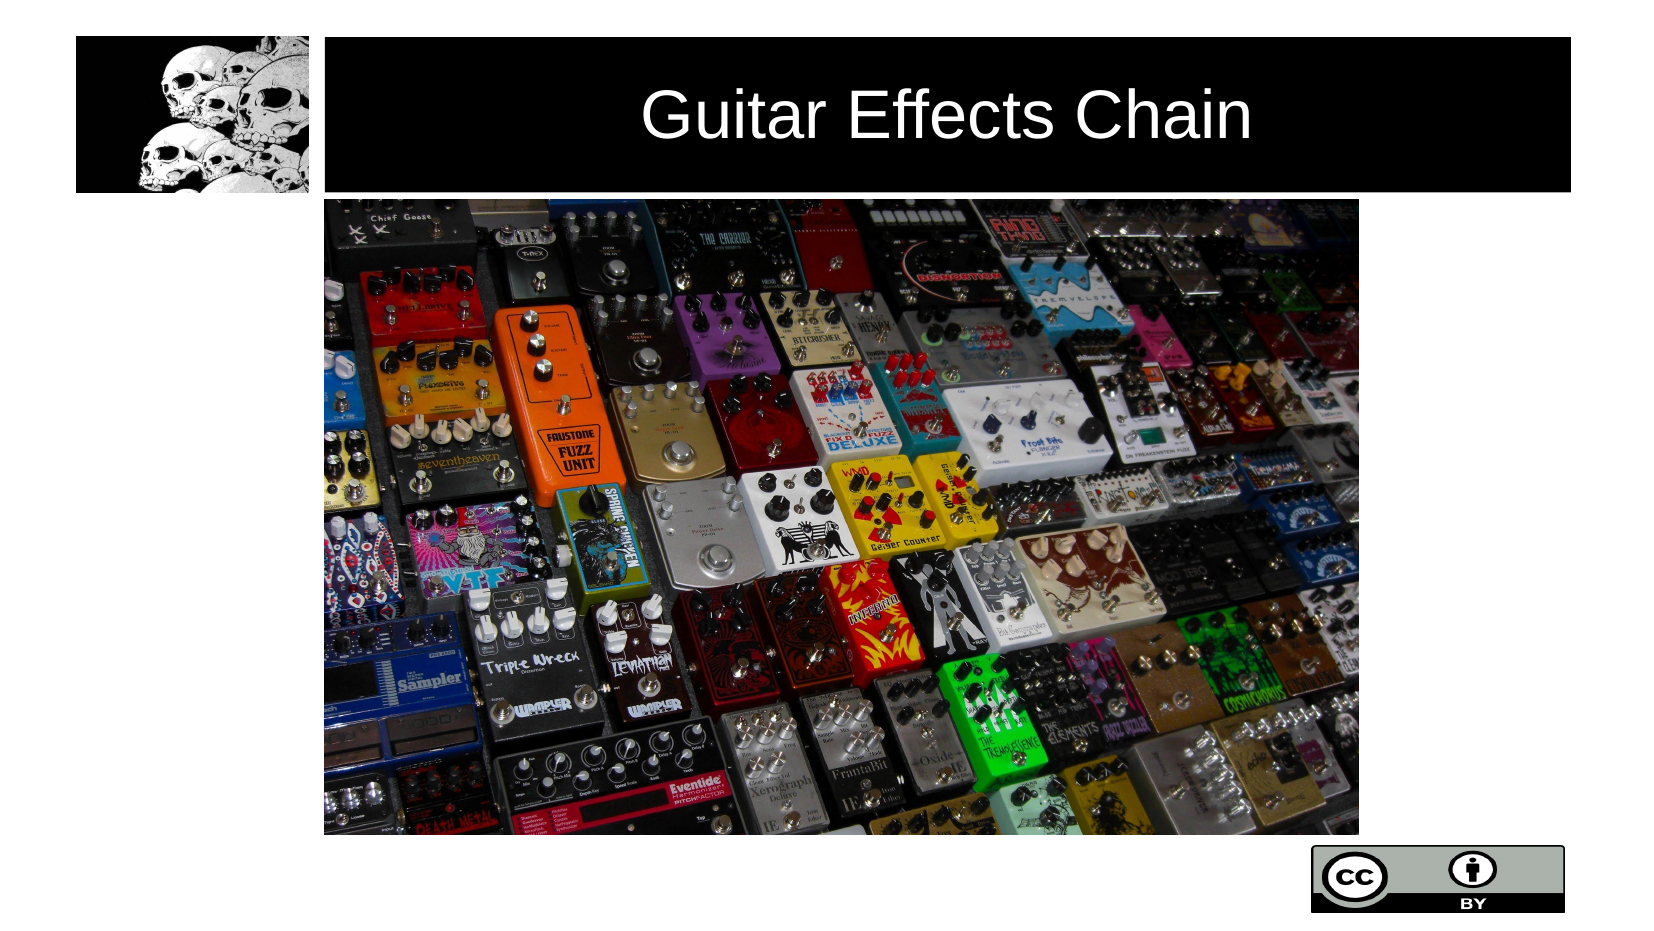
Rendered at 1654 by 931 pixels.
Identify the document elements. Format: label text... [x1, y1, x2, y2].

picture [76, 36, 309, 193]
picture [324, 199, 1359, 835]
title Guitar Effects Chain [324, 37, 1571, 193]
picture [1311, 845, 1565, 913]
